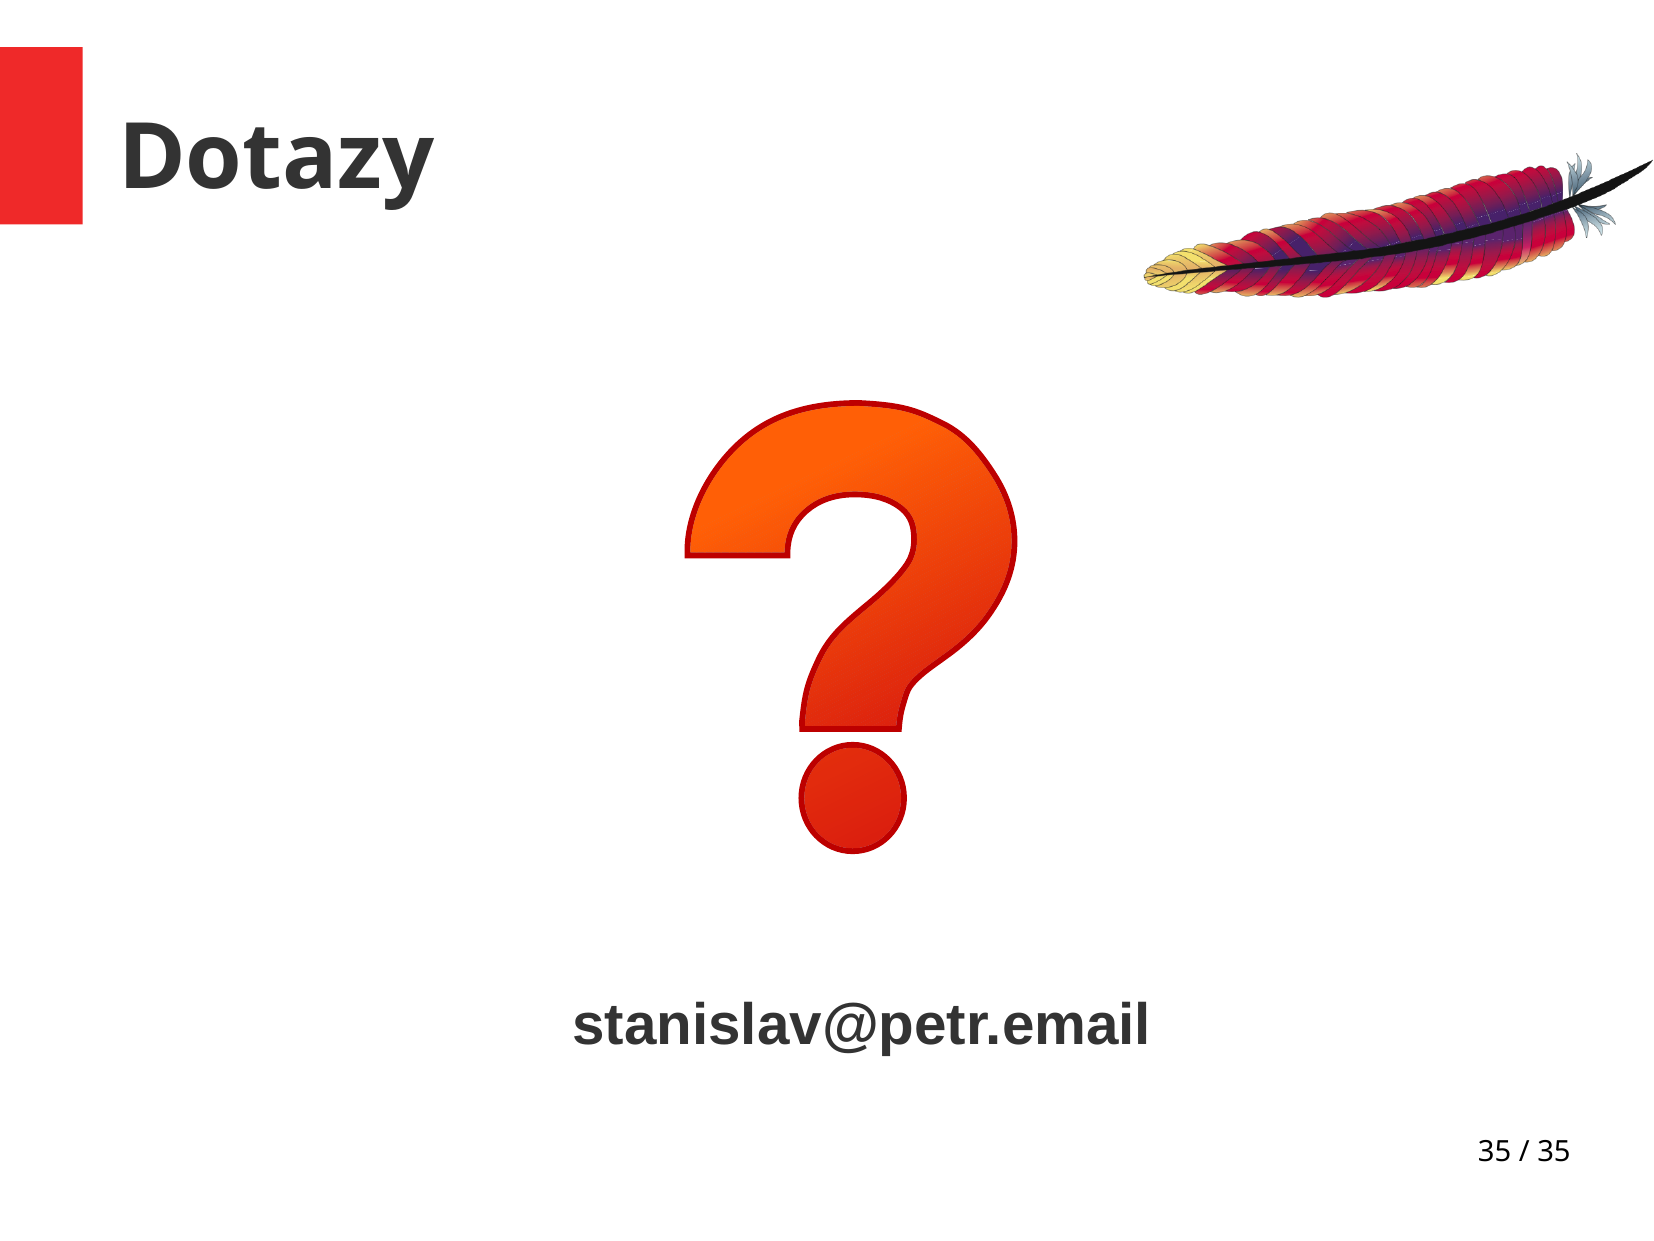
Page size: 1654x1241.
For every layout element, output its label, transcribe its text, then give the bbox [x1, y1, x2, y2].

picture [1143, 153, 1654, 298]
title Dotazy [118, 49, 1571, 257]
list stanislav@petr.email [118, 992, 1536, 1099]
picture [543, 318, 1170, 945]
